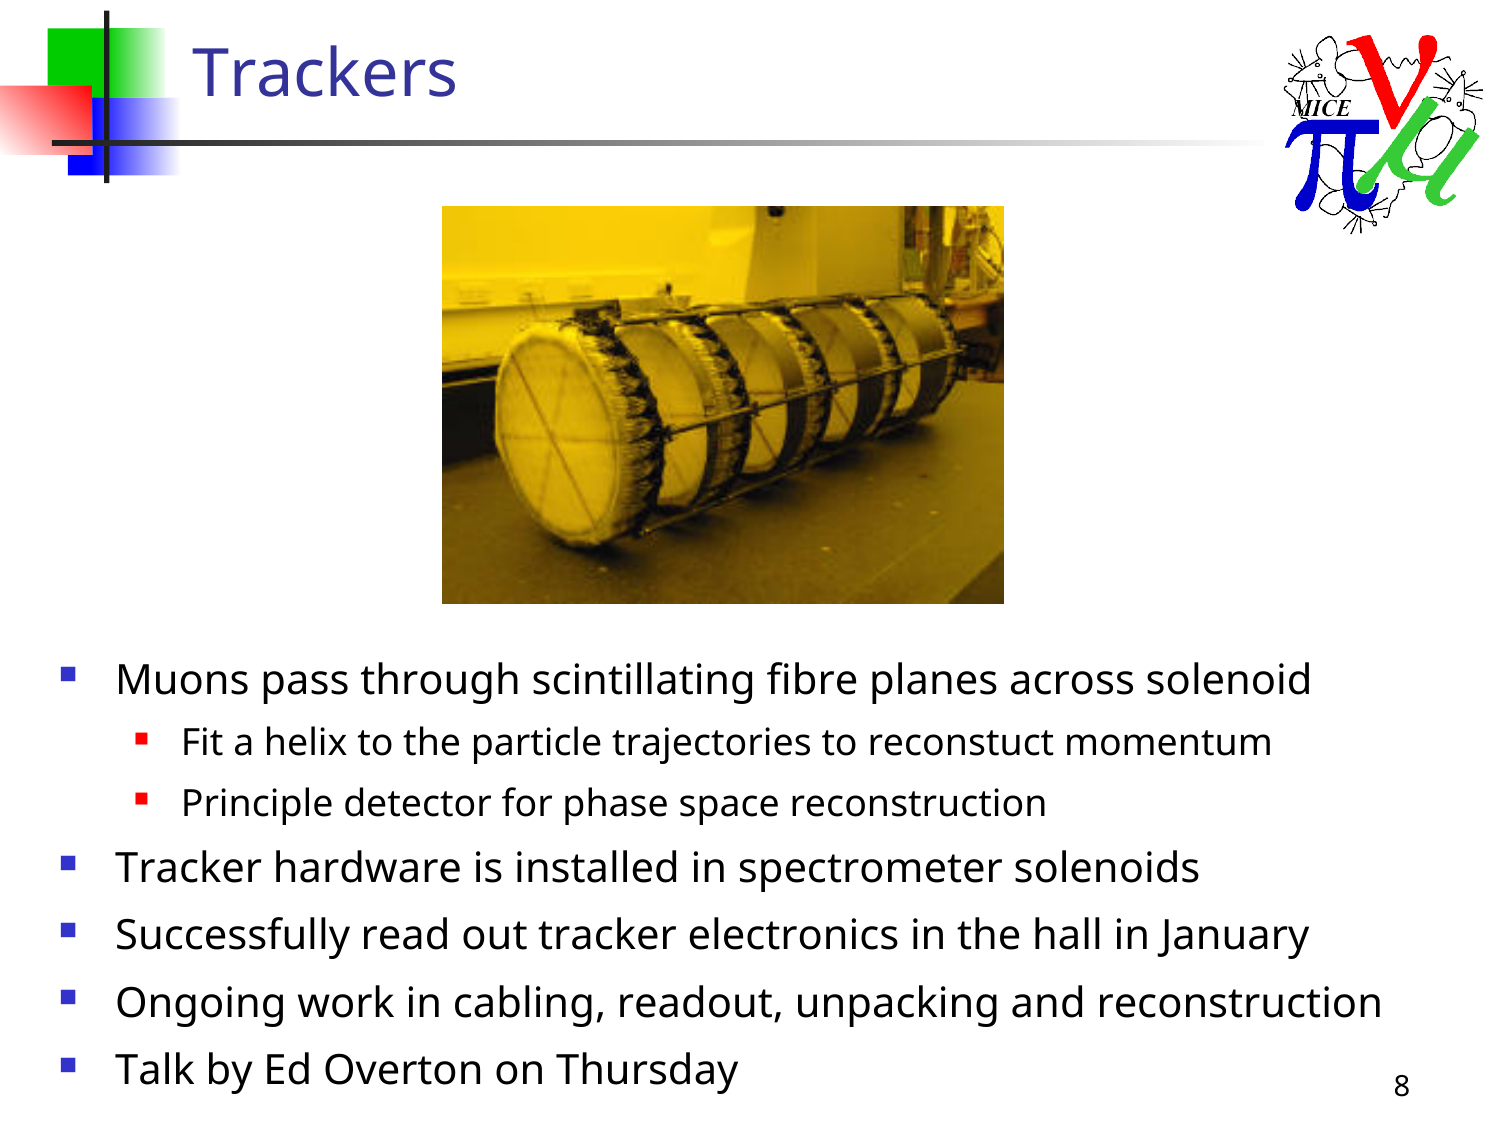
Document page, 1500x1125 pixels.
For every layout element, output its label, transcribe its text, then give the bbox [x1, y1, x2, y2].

list Muons pass through scintillating fibre planes across solenoid Fit a helix to the particle trajectories to reconstuct momentum Principle detector for phase space reconstruction Tracker hardware is installed in spectrometer solenoids Successfully read out tracker electronics in the hall in January Ongoing work in cabling, readout, unpacking and reconstruction Talk by Ed Overton on Thursday [59, 649, 1495, 1043]
picture [1264, 5, 1500, 251]
title Trackers [191, 0, 1471, 164]
picture [442, 206, 1004, 604]
